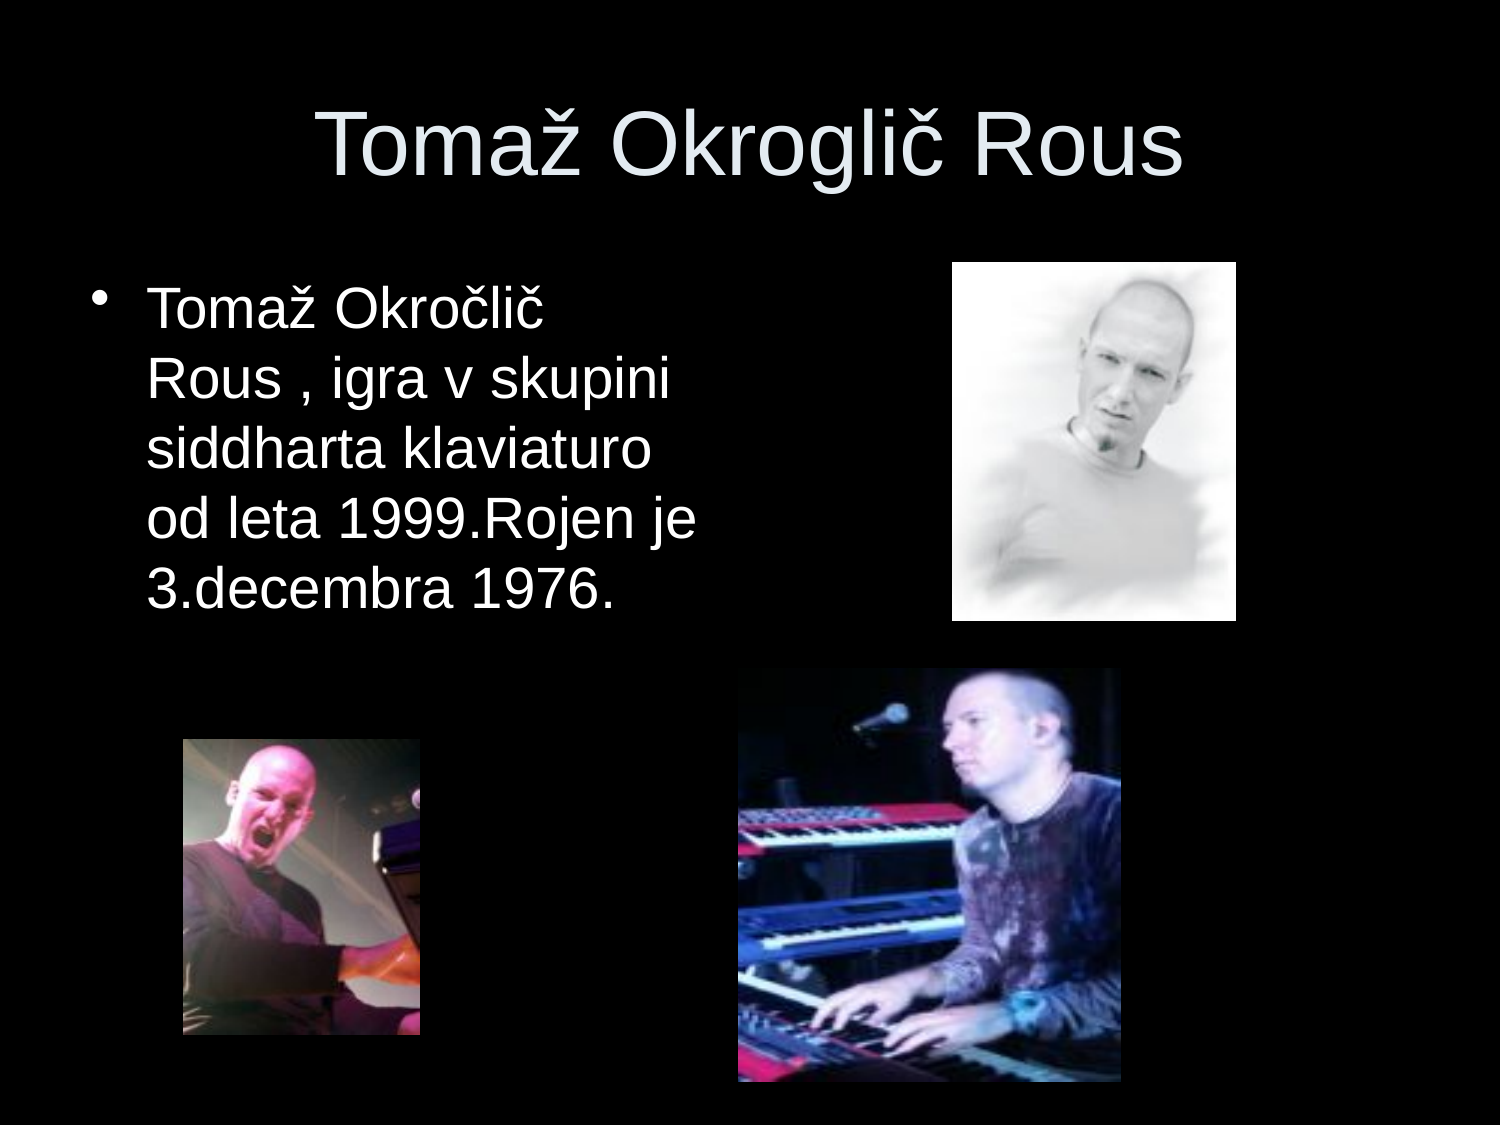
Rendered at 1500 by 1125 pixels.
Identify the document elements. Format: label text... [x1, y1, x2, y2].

title Tomaž Okroglič Rous [75, 45, 1425, 233]
picture [952, 262, 1236, 622]
picture [738, 668, 1121, 1082]
list Tomaž Okročlič Rous , igra v skupini siddharta klaviaturo od leta 1999.Rojen je 3.decembra 1976. [75, 262, 738, 1005]
picture [183, 739, 420, 1035]
